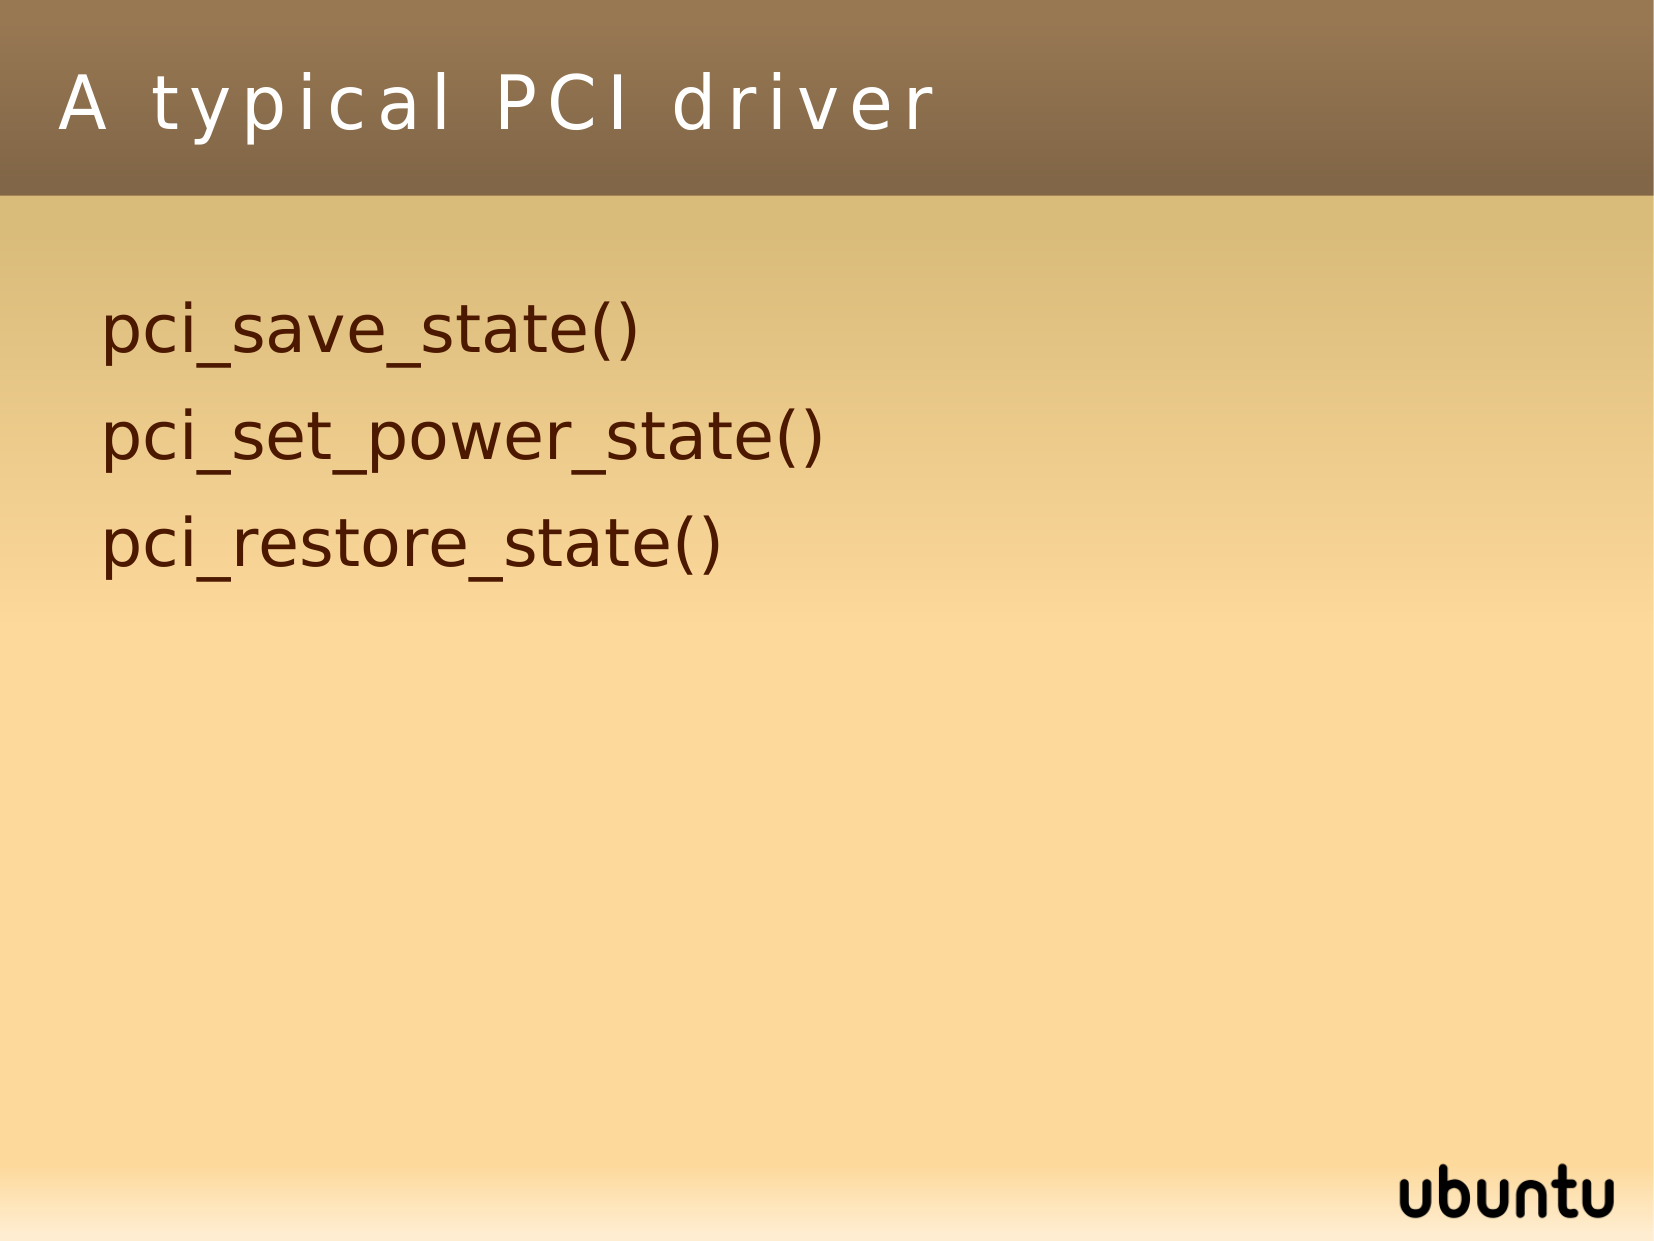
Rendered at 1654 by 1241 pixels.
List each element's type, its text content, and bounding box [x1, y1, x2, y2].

list pci_save_state() pci_set_power_state() pci_restore_state() [82, 290, 1571, 1094]
picture [0, 0, 1654, 1241]
title A typical PCI driver [59, 29, 1595, 178]
